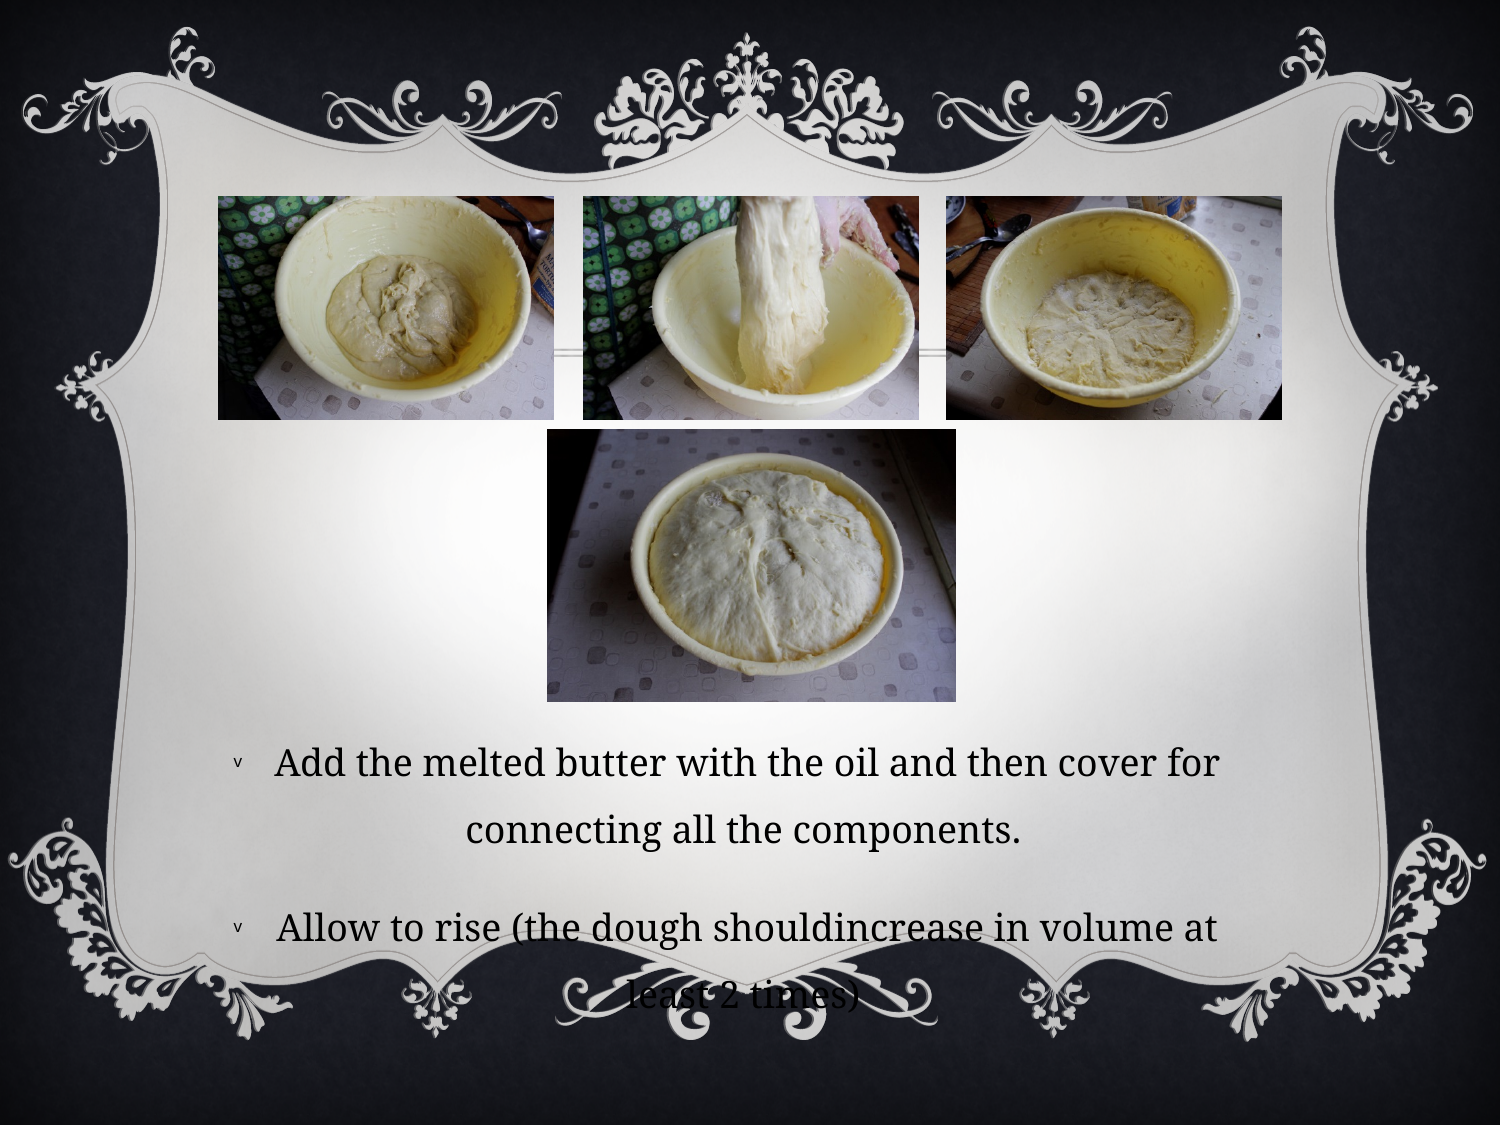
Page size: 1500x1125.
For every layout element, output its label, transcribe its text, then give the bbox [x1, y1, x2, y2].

picture [0, 0, 1500, 1125]
list Add the melted butter with the oil and then cover for connecting all the components. Allow to rise (the dough shouldincrease in volume at least 2 times) [218, 701, 1269, 857]
